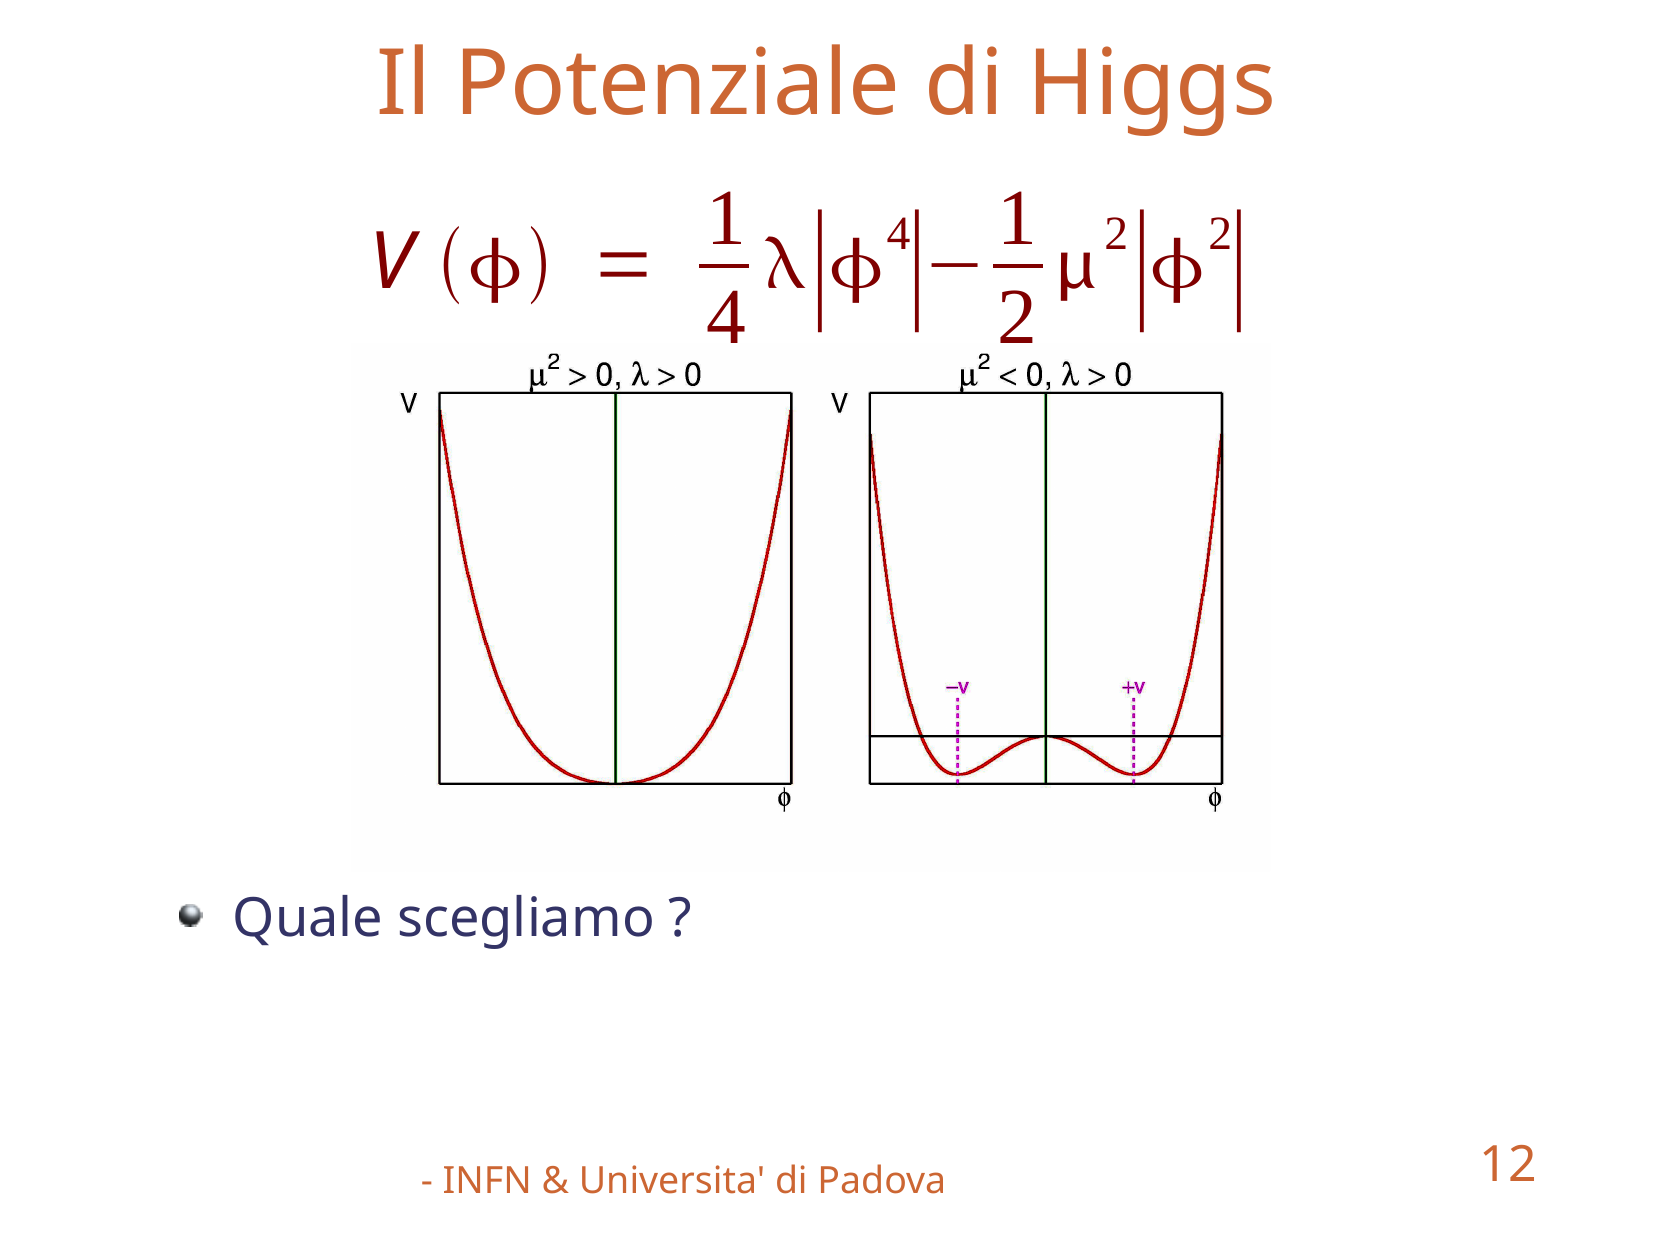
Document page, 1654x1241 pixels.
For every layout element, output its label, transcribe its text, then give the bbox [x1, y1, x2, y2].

title Il Potenziale di Higgs [41, 8, 1613, 151]
list Quale scegliamo ? [161, 878, 1463, 1056]
picture [351, 343, 1271, 872]
chart [359, 172, 1263, 361]
